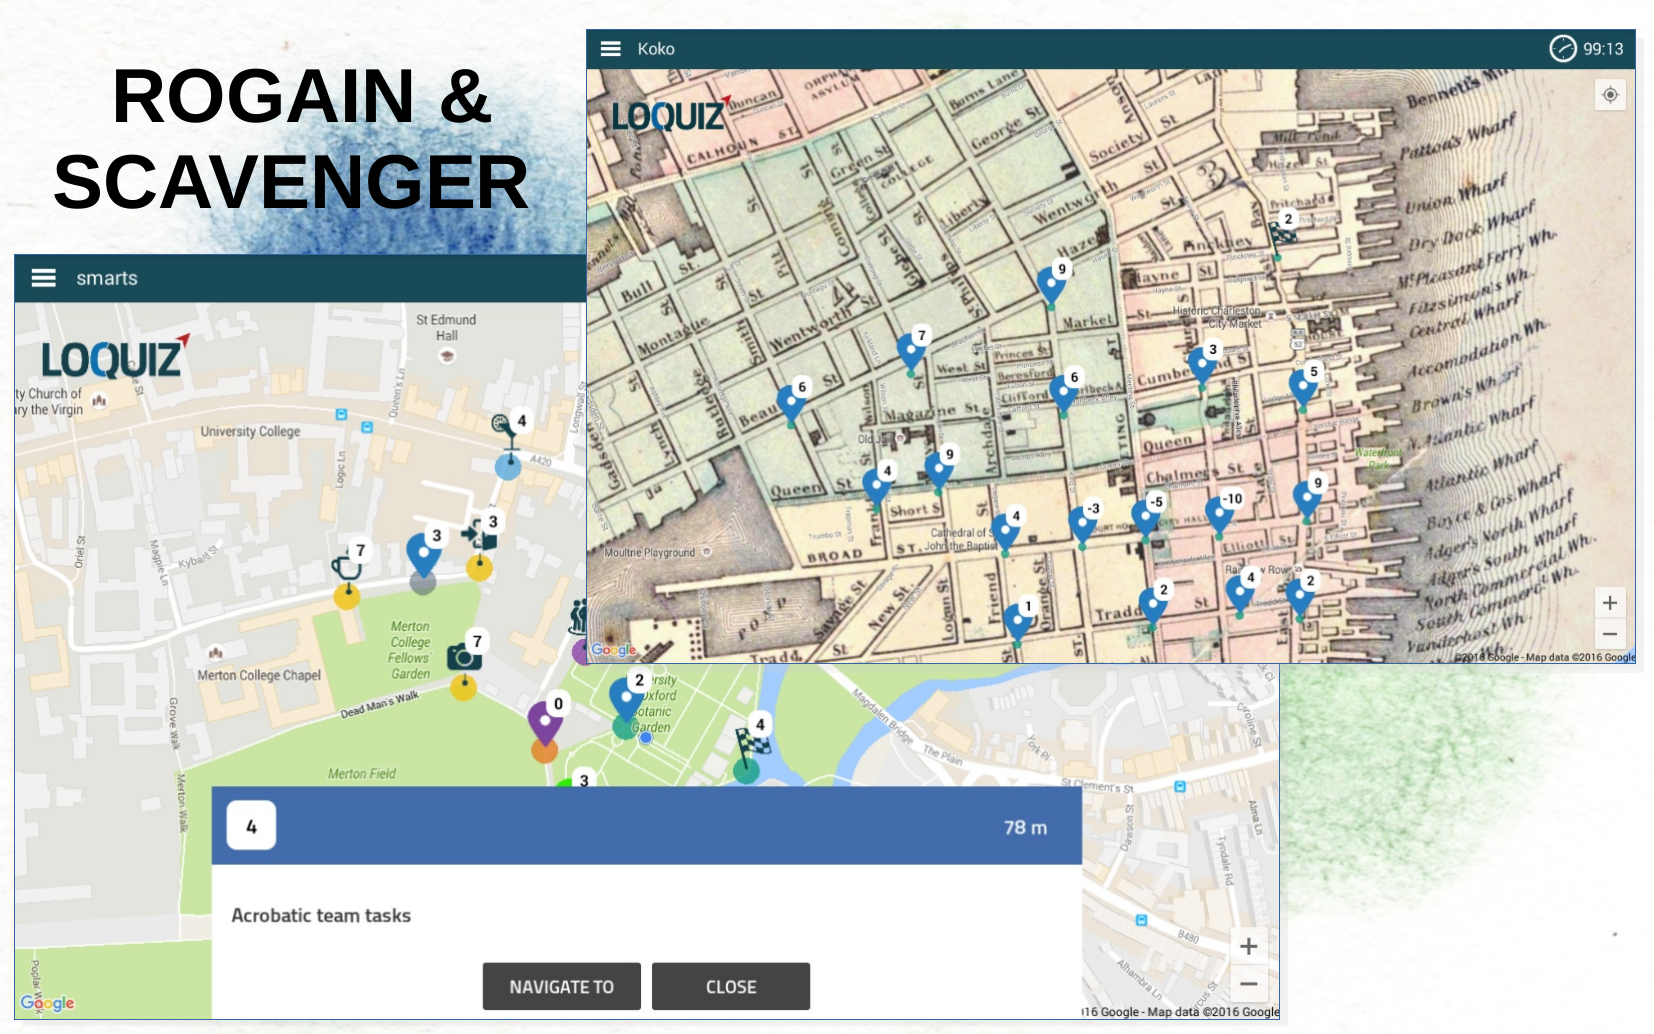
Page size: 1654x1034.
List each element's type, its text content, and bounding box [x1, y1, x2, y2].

picture [0, 0, 1654, 1034]
title ROGAIN & SCAVENGER [50, 0, 555, 254]
